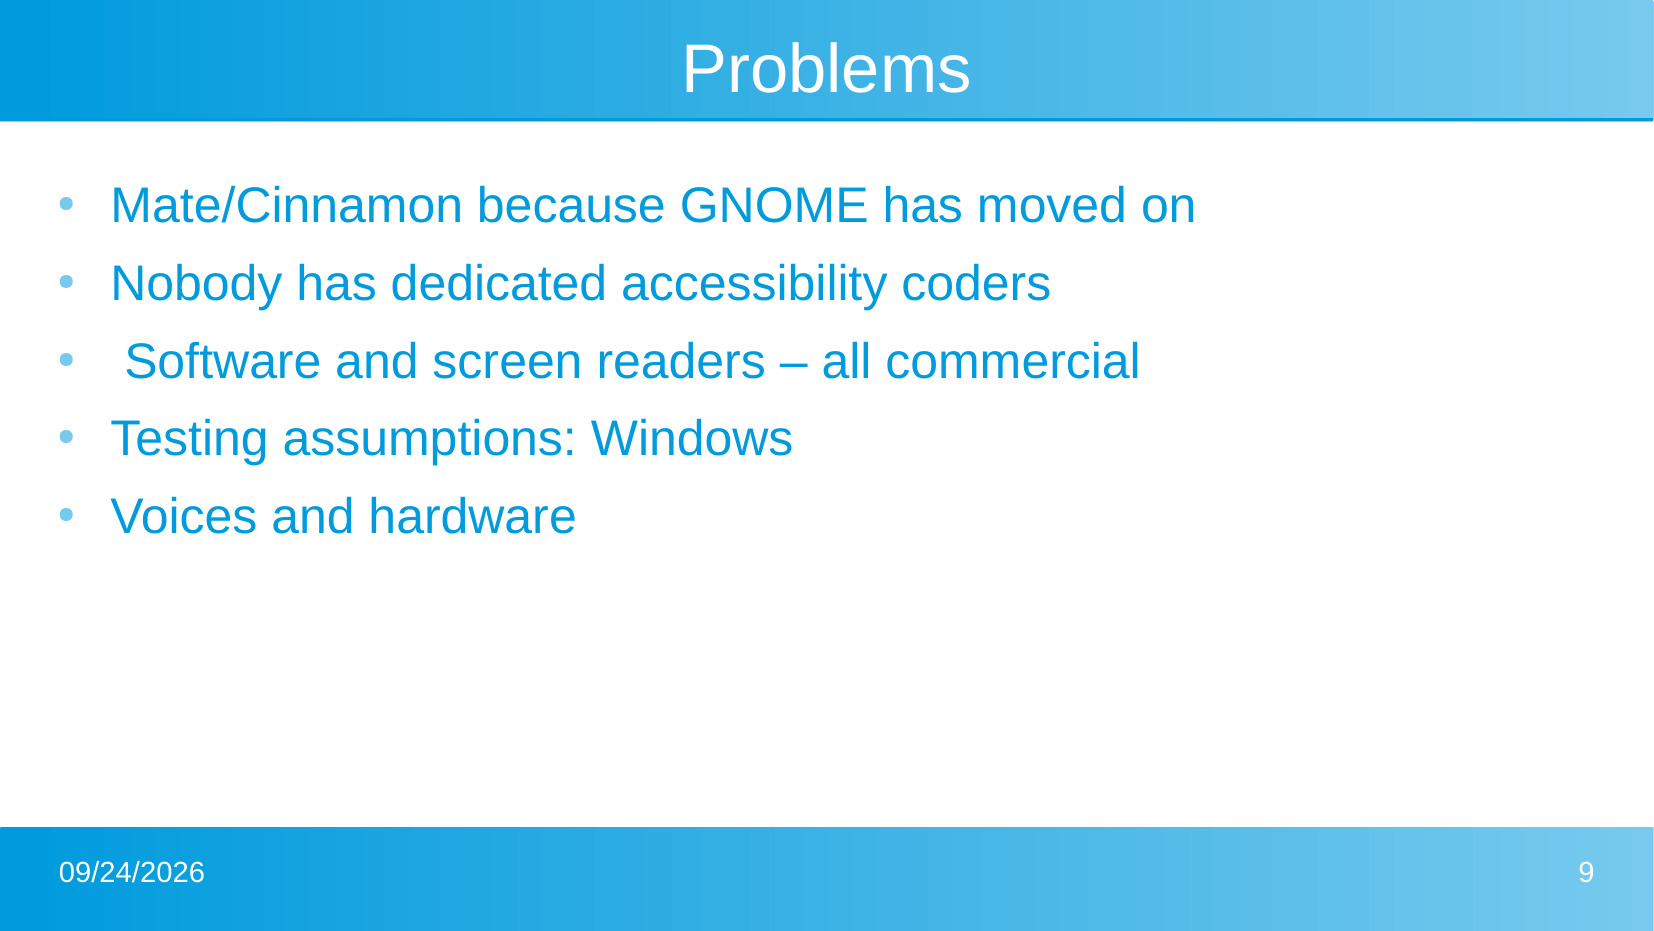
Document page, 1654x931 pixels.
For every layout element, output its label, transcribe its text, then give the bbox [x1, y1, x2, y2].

title Problems [59, 29, 1595, 108]
list Mate/Cinnamon because GNOME has moved on Nobody has dedicated accessibility coders Software and screen readers – all commercial Testing assumptions: Windows Voices and hardware [39, 177, 1576, 768]
